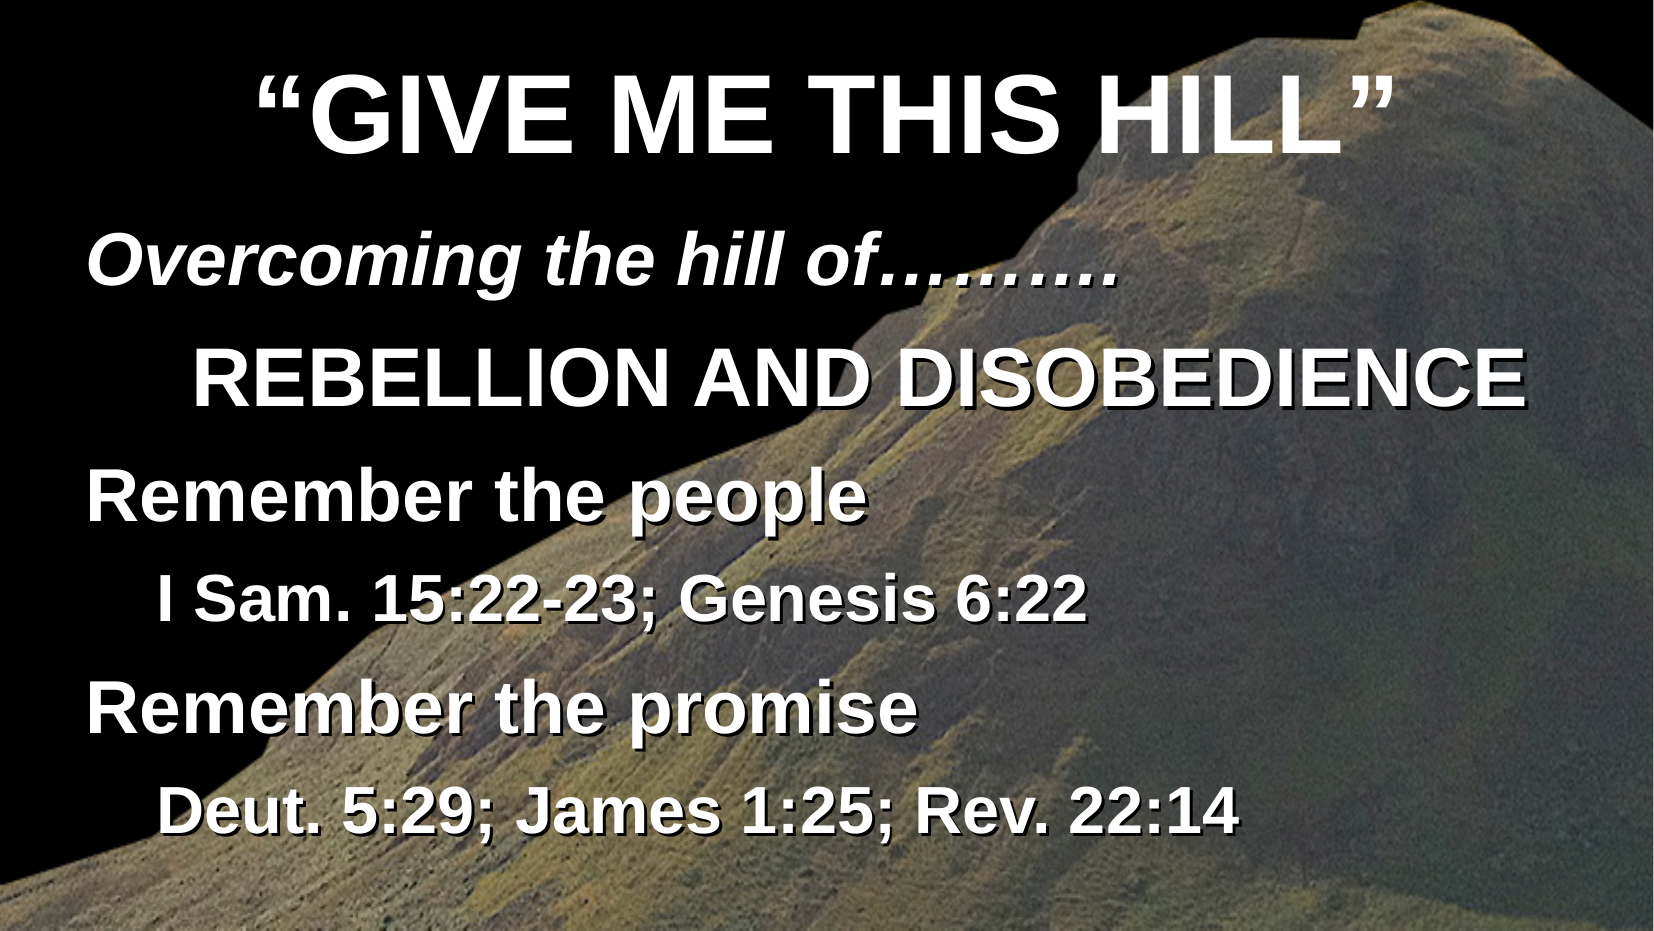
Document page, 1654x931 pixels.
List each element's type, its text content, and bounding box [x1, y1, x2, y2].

title “GIVE ME THIS HILL” [82, 37, 1571, 193]
picture [0, 0, 1654, 931]
list Overcoming the hill of………. REBELLION AND DISOBEDIENCE Remember the people I Sam. 15:22-23; Genesis 6:22 Remember the promise Deut. 5:29; James 1:25; Rev. 22:14 [15, 217, 1636, 931]
